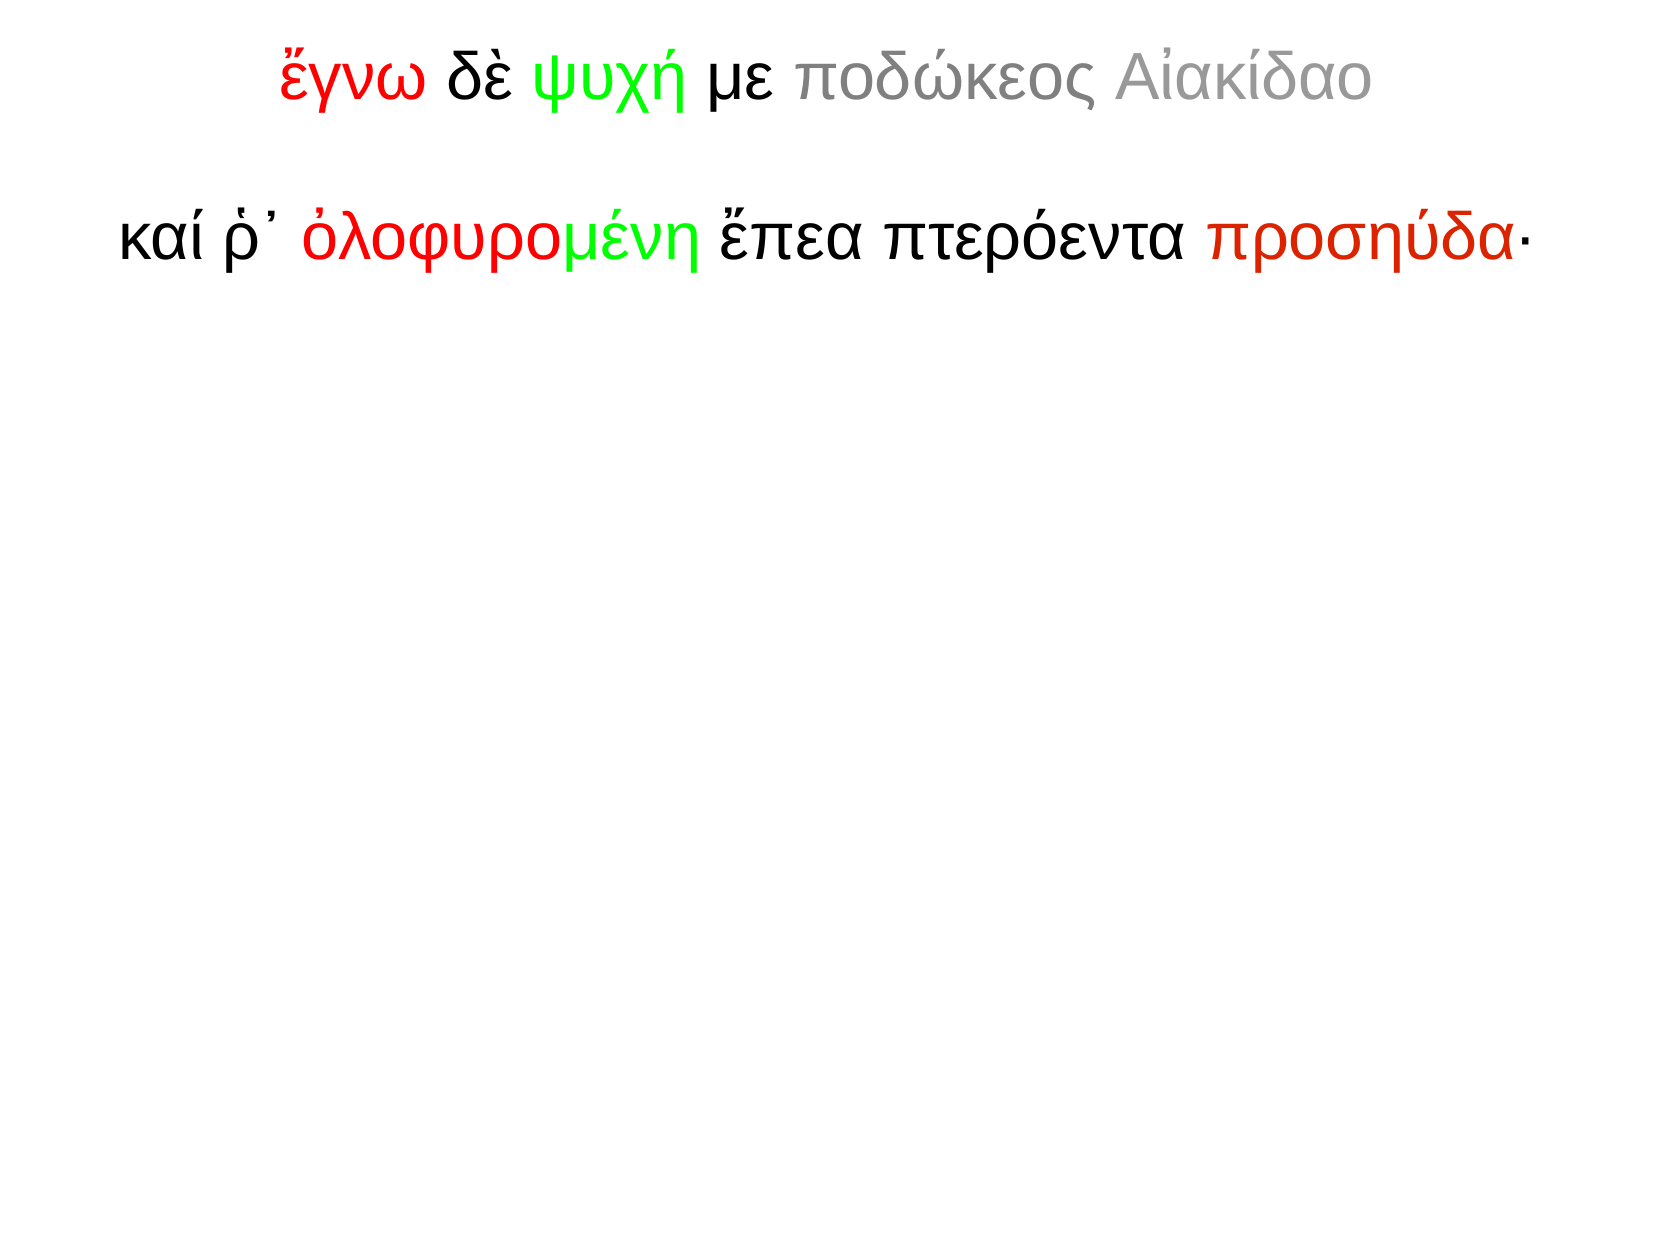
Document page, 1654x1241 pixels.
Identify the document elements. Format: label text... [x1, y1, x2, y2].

title ἔγνω δὲ ψυχή με ποδώκεος Αἰακίδαο καί ῥ᾽ ὀλοφυρομένη ἔπεα πτερόεντα προσηύδα· [82, 0, 1571, 321]
